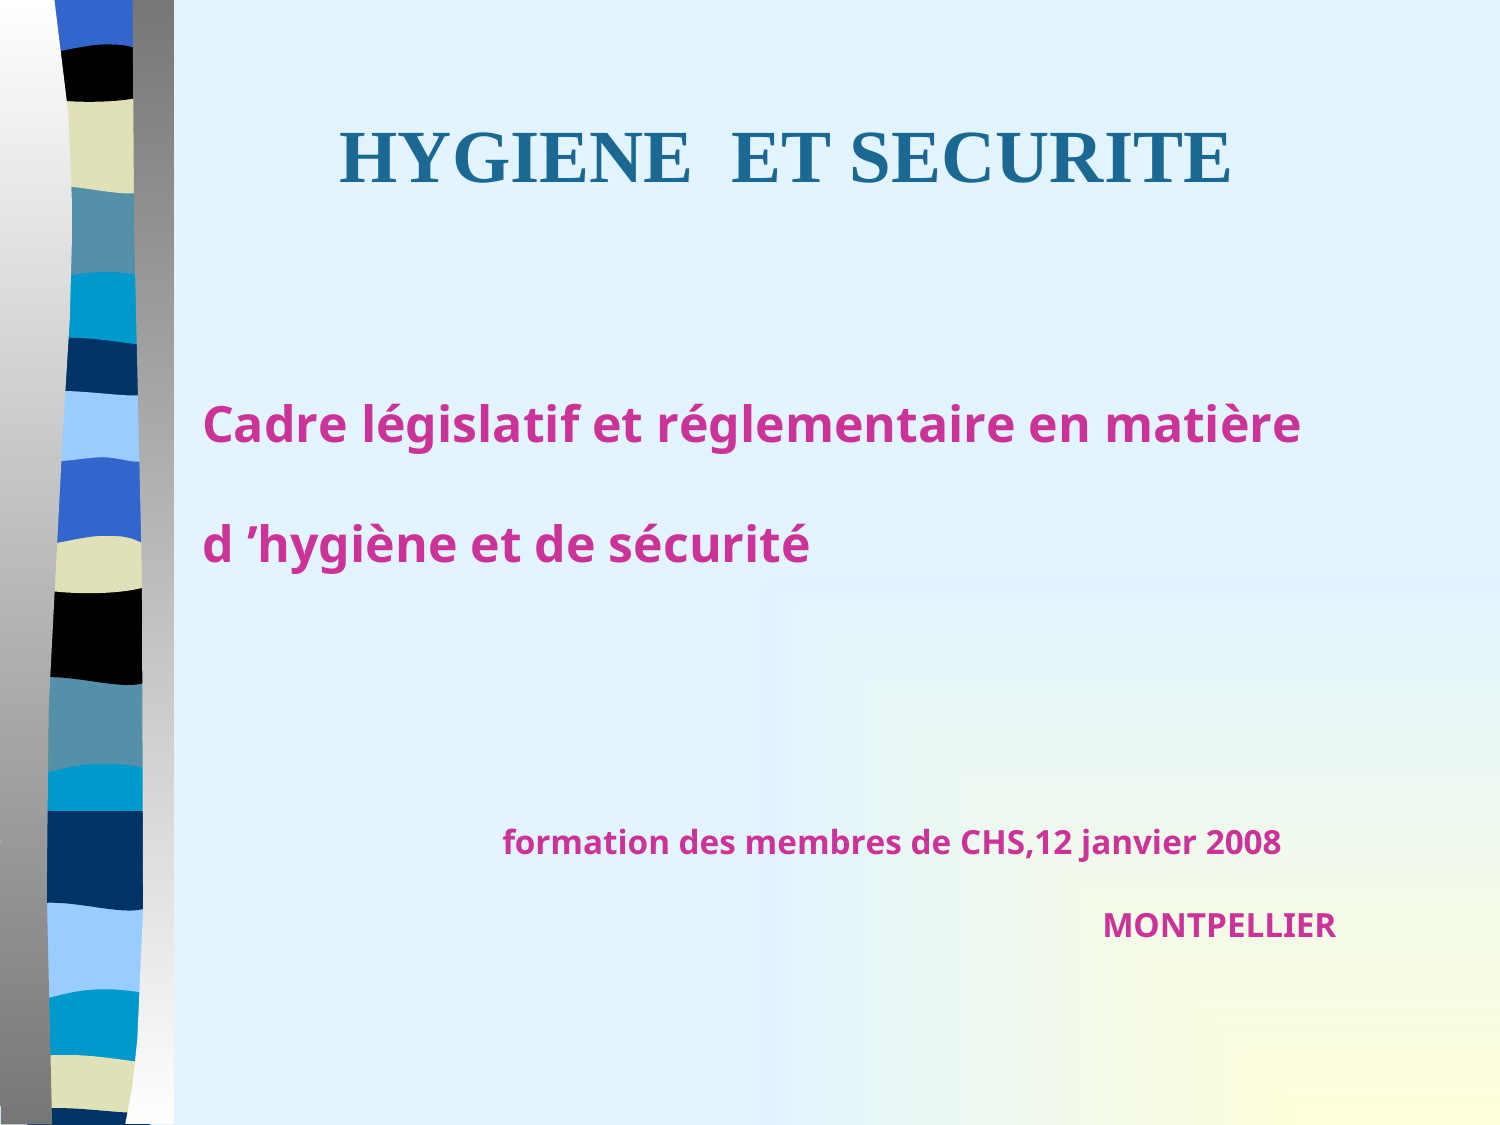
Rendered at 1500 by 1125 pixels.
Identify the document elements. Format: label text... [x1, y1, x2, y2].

text_box HYGIENE ET SECURITE [324, 99, 1301, 206]
text_box Cadre législatif et réglementaire en matière d ’hygiène et de sécurité formation des membres de CHS,12 janvier 2008 MONTPELLIER [187, 324, 1500, 953]
